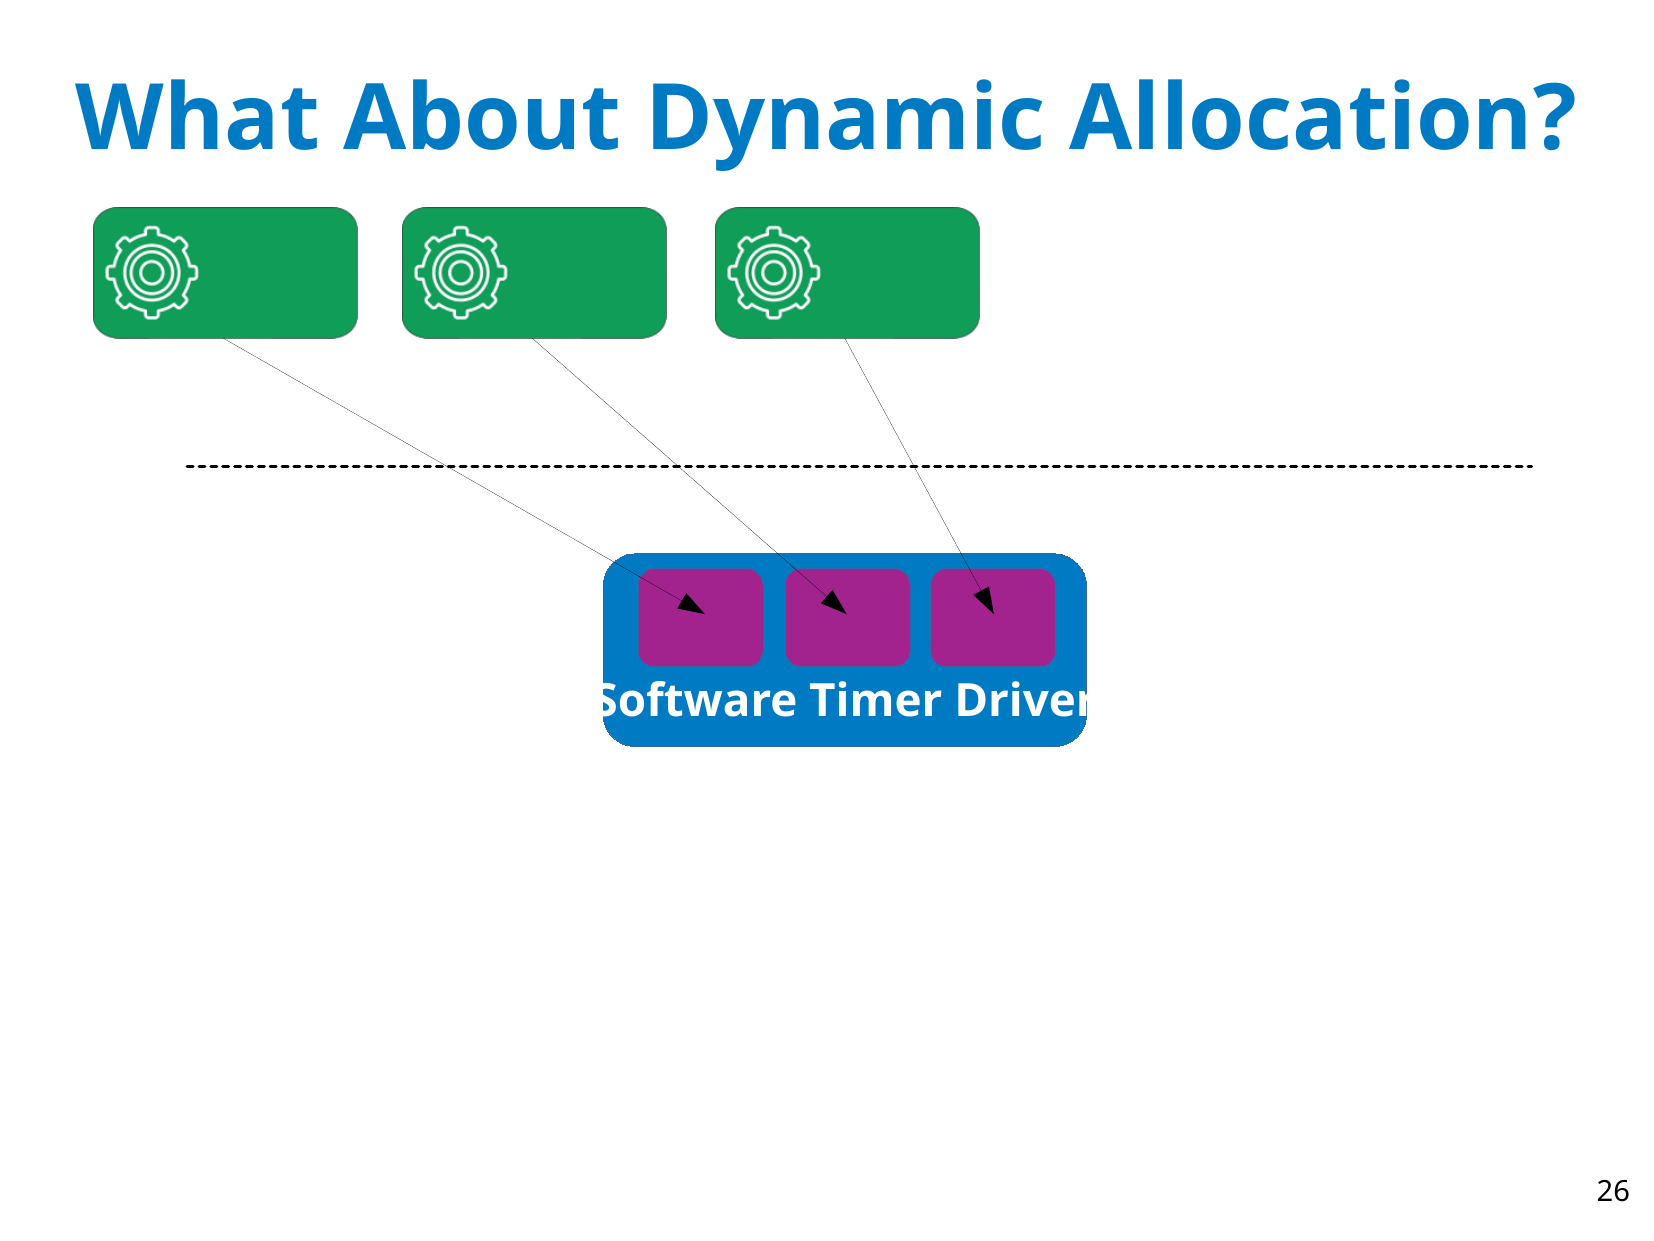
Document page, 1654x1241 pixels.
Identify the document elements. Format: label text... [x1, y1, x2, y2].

picture [93, 207, 358, 339]
text_box Software Timer Driver [603, 553, 1087, 747]
text_box What About Dynamic Allocation? [0, 0, 1654, 237]
text_box [785, 568, 911, 667]
text_box [930, 568, 1056, 667]
picture [715, 207, 980, 339]
picture [402, 207, 667, 339]
text_box [638, 568, 764, 667]
